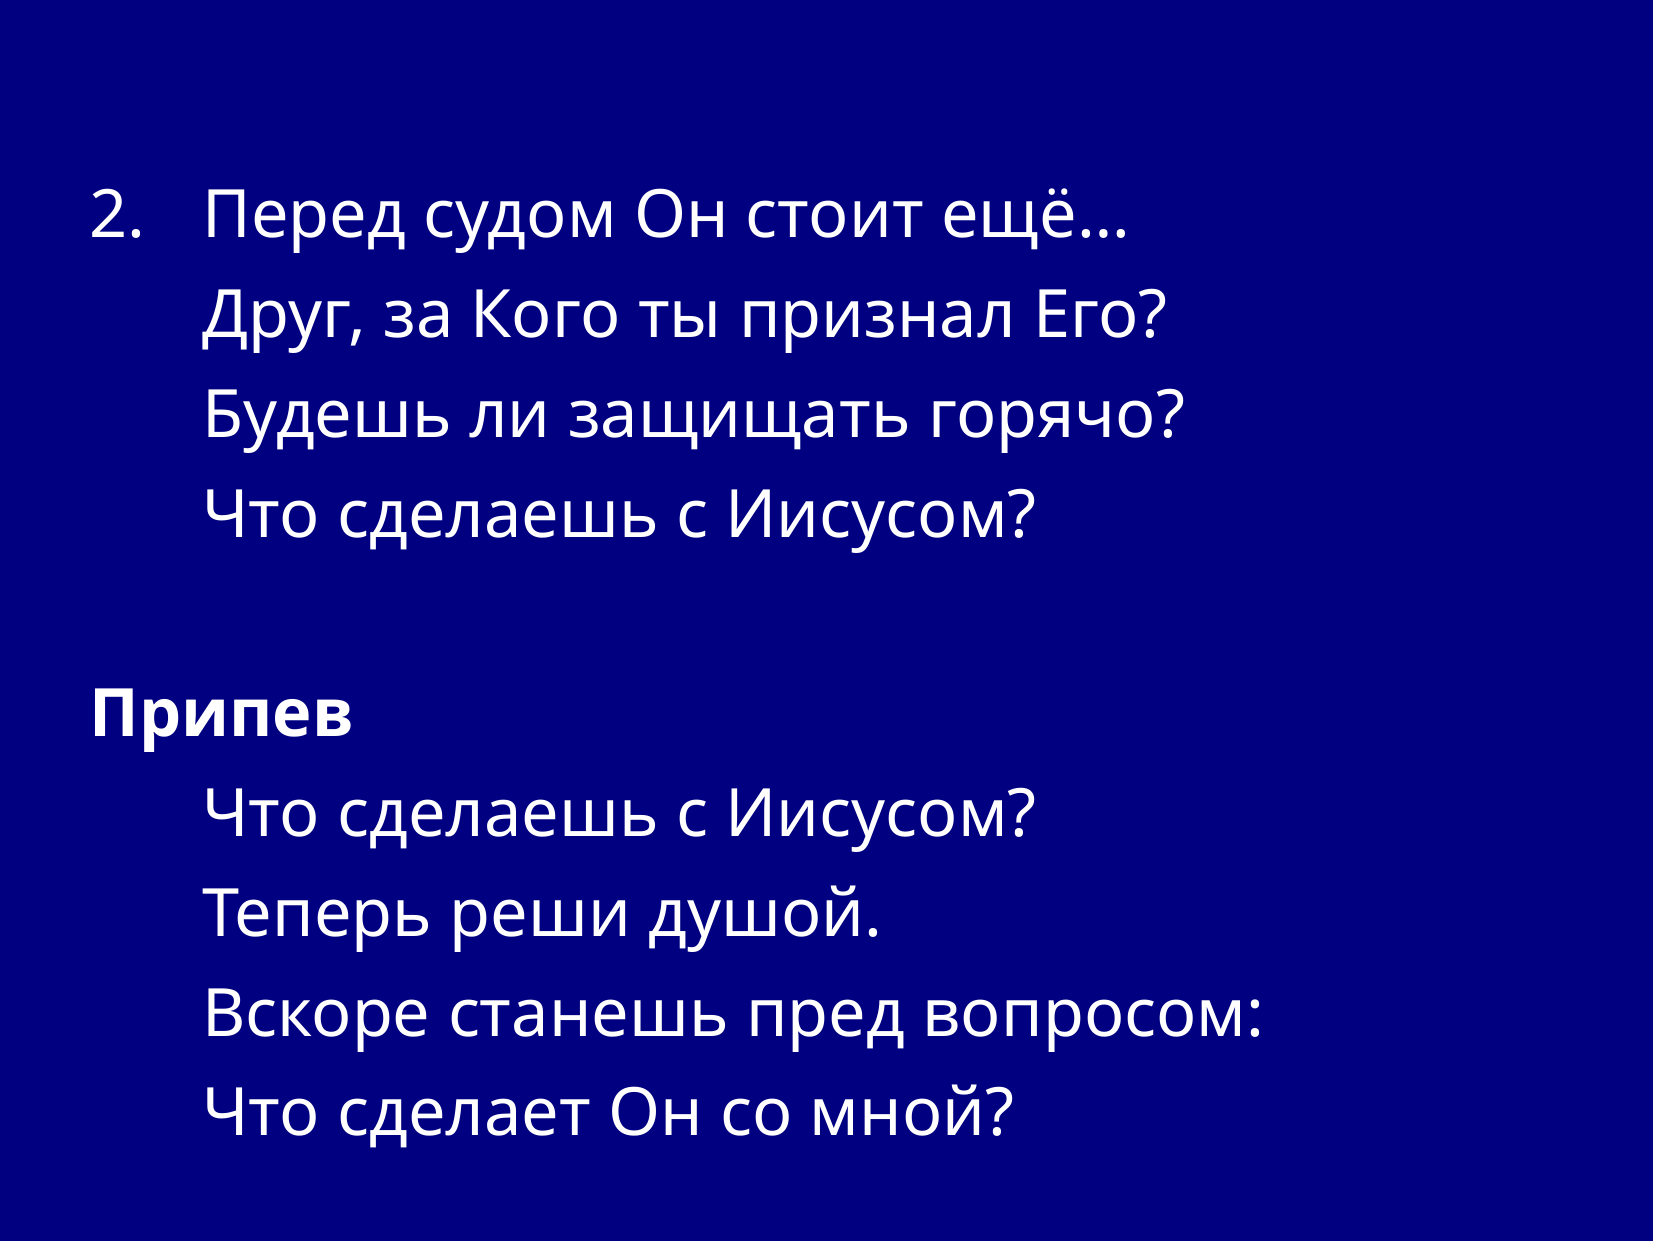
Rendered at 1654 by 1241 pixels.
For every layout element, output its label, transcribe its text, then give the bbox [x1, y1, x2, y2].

text_box 2. Перед судом Он стоит ещё… Друг, за Кого ты признал Его? Будешь ли защищать горячо? Что сделаешь с Иисусом? Припев Что сделаешь с Иисусом? Теперь реши душой. Вскоре станешь пред вопросом: Что сделает Он со мной? [75, 150, 1576, 1163]
